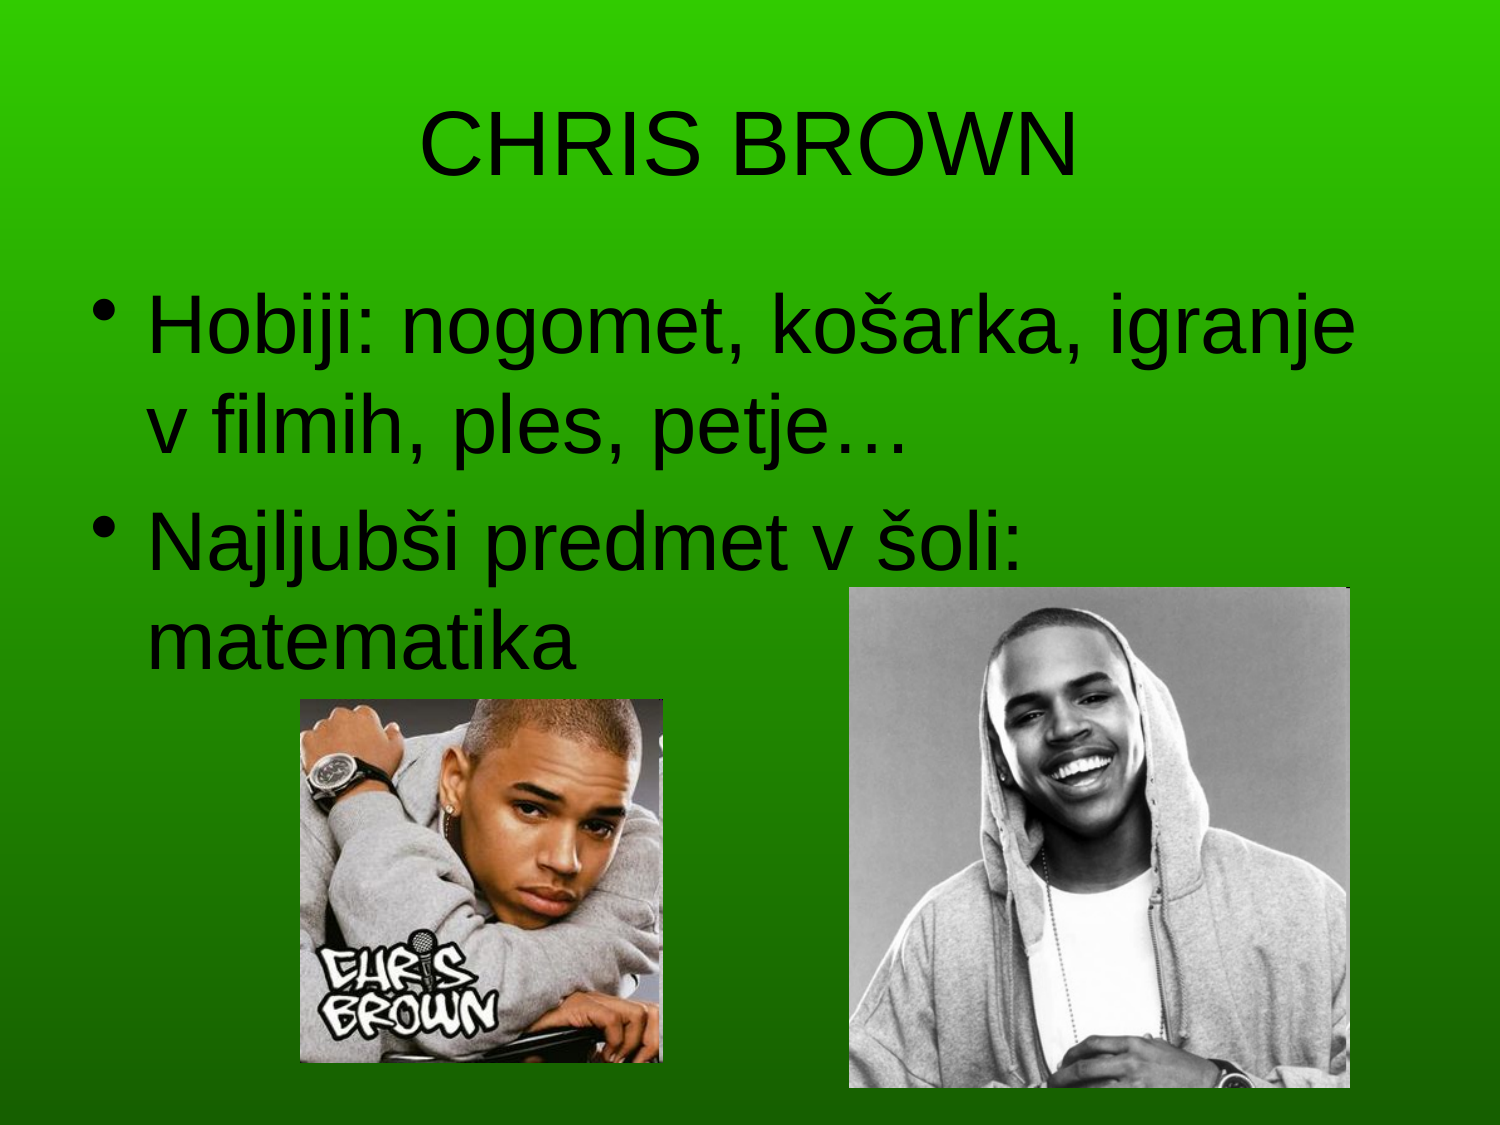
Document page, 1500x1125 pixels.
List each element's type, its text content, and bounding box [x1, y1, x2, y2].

title CHRIS BROWN [75, 45, 1425, 233]
picture [300, 699, 663, 1063]
list Hobiji: nogomet, košarka, igranje v filmih, ples, petje… Najljubši predmet v šoli: matematika [75, 262, 1425, 1005]
picture [849, 587, 1350, 1088]
